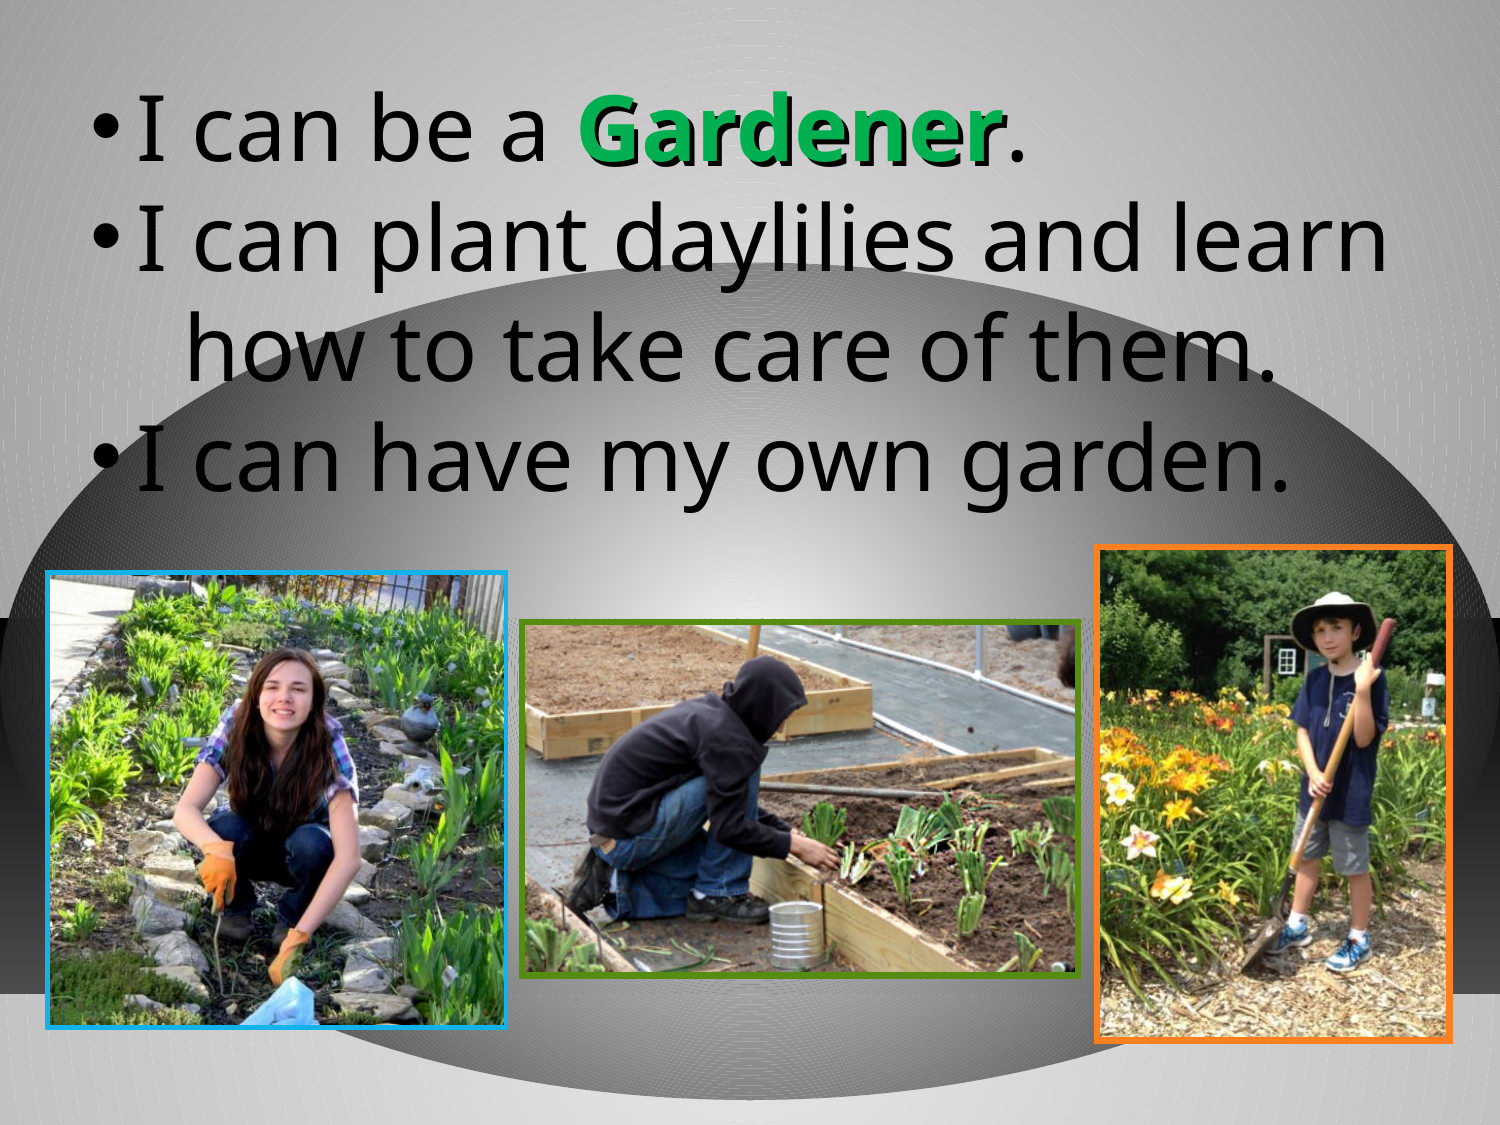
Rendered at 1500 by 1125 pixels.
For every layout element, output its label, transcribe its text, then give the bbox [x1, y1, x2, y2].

text_box I can be a Gardener. I can plant daylilies and learn how to take care of them. I can have my own garden. [75, 62, 1426, 522]
picture [51, 576, 503, 1024]
picture [1100, 549, 1447, 1038]
picture [525, 624, 1075, 973]
